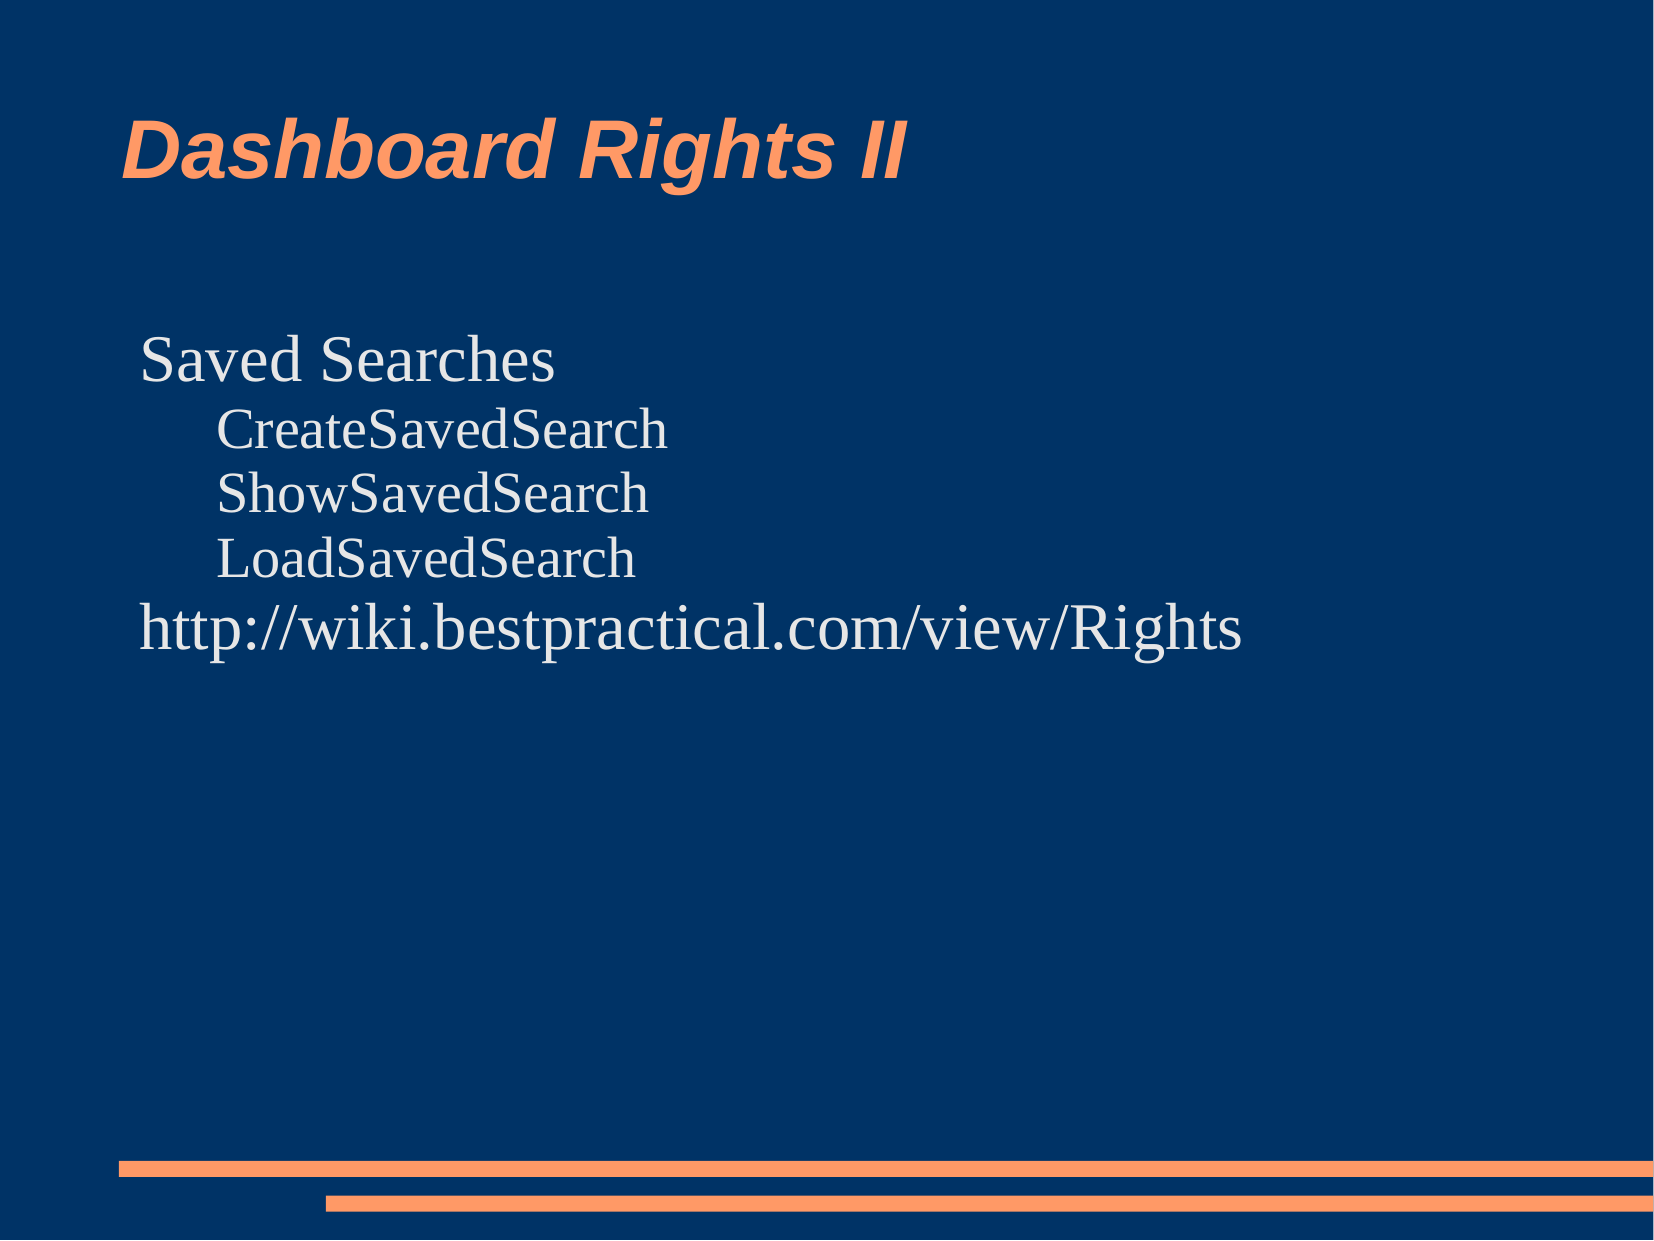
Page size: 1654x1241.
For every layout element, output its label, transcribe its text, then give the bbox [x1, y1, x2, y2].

list Saved Searches CreateSavedSearch ShowSavedSearch LoadSavedSearch http://wiki.bestpractical.com/view/Rights [121, 322, 1561, 1118]
title Dashboard Rights II [121, 53, 1534, 247]
